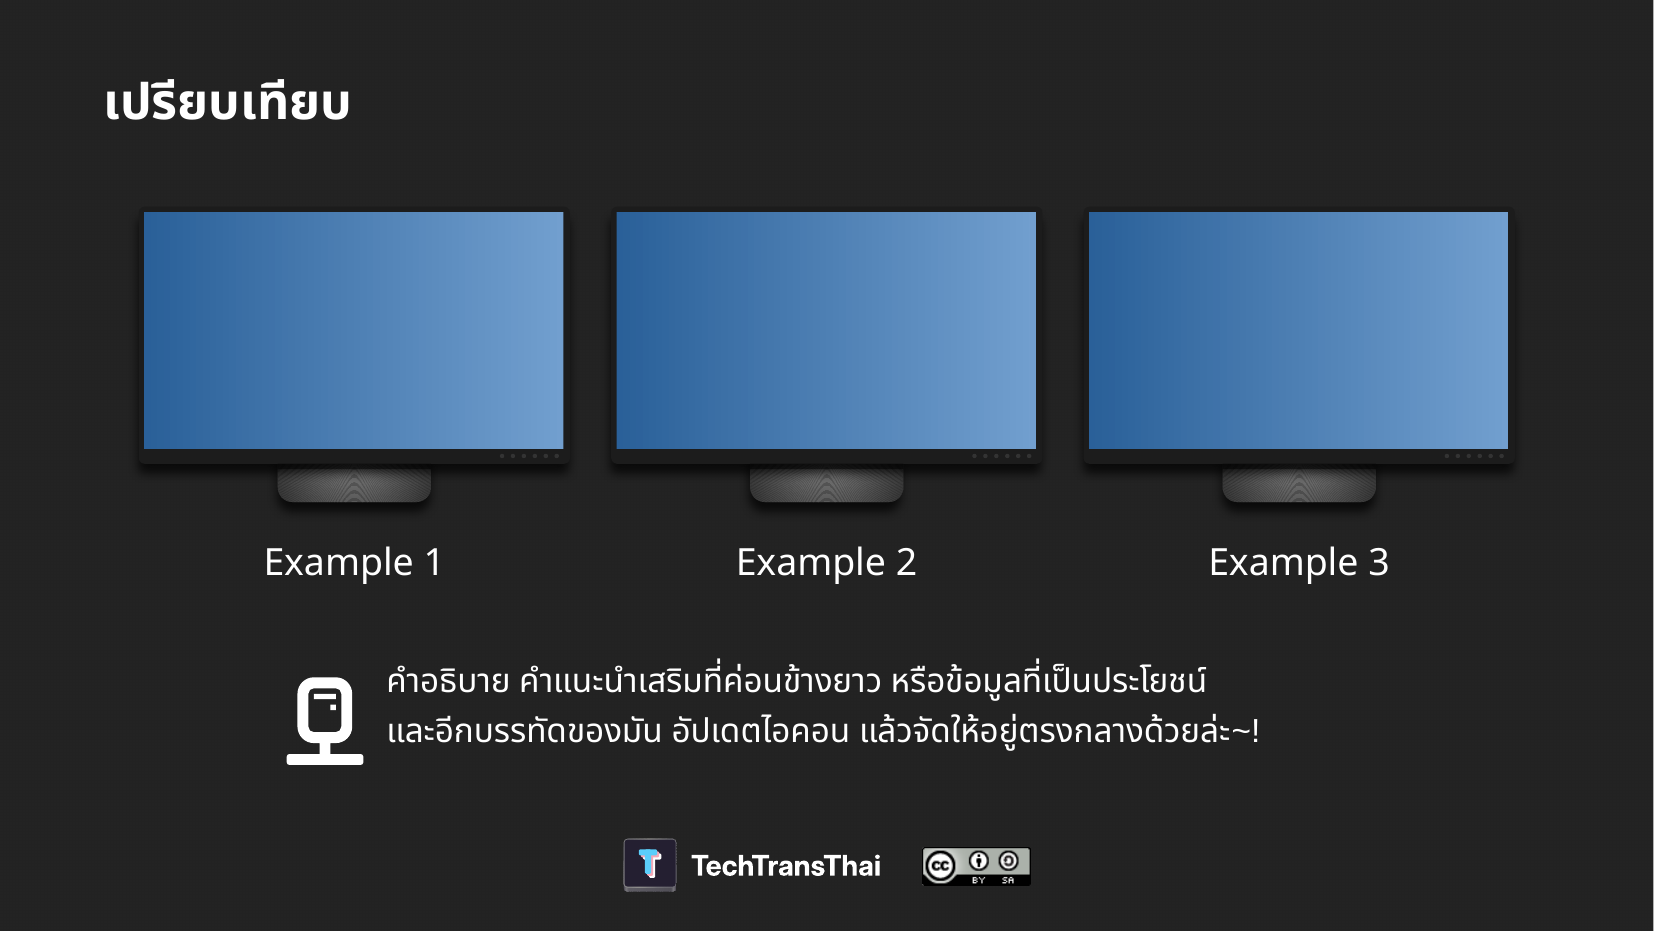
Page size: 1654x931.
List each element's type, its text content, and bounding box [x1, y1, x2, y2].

text_box [611, 206, 1043, 503]
text_box Example 2 [620, 530, 1034, 591]
text_box เปรียบเทียบ [88, 59, 1565, 178]
text_box [138, 206, 570, 503]
text_box Example 3 [1092, 530, 1506, 591]
text_box คำอธิบาย คำแนะนำเสริมที่ค่อนข้างยาว หรือข้อมูลที่เป็นประโยชน์ และอีกบรรทัดของมัน อัปเดตไอคอน แล้วจัดให้อยู่ตรงกลางด้วยล่ะ~! [371, 649, 1376, 790]
text_box [1083, 206, 1515, 503]
picture [0, 0, 1654, 931]
text_box Example 1 [147, 530, 562, 591]
